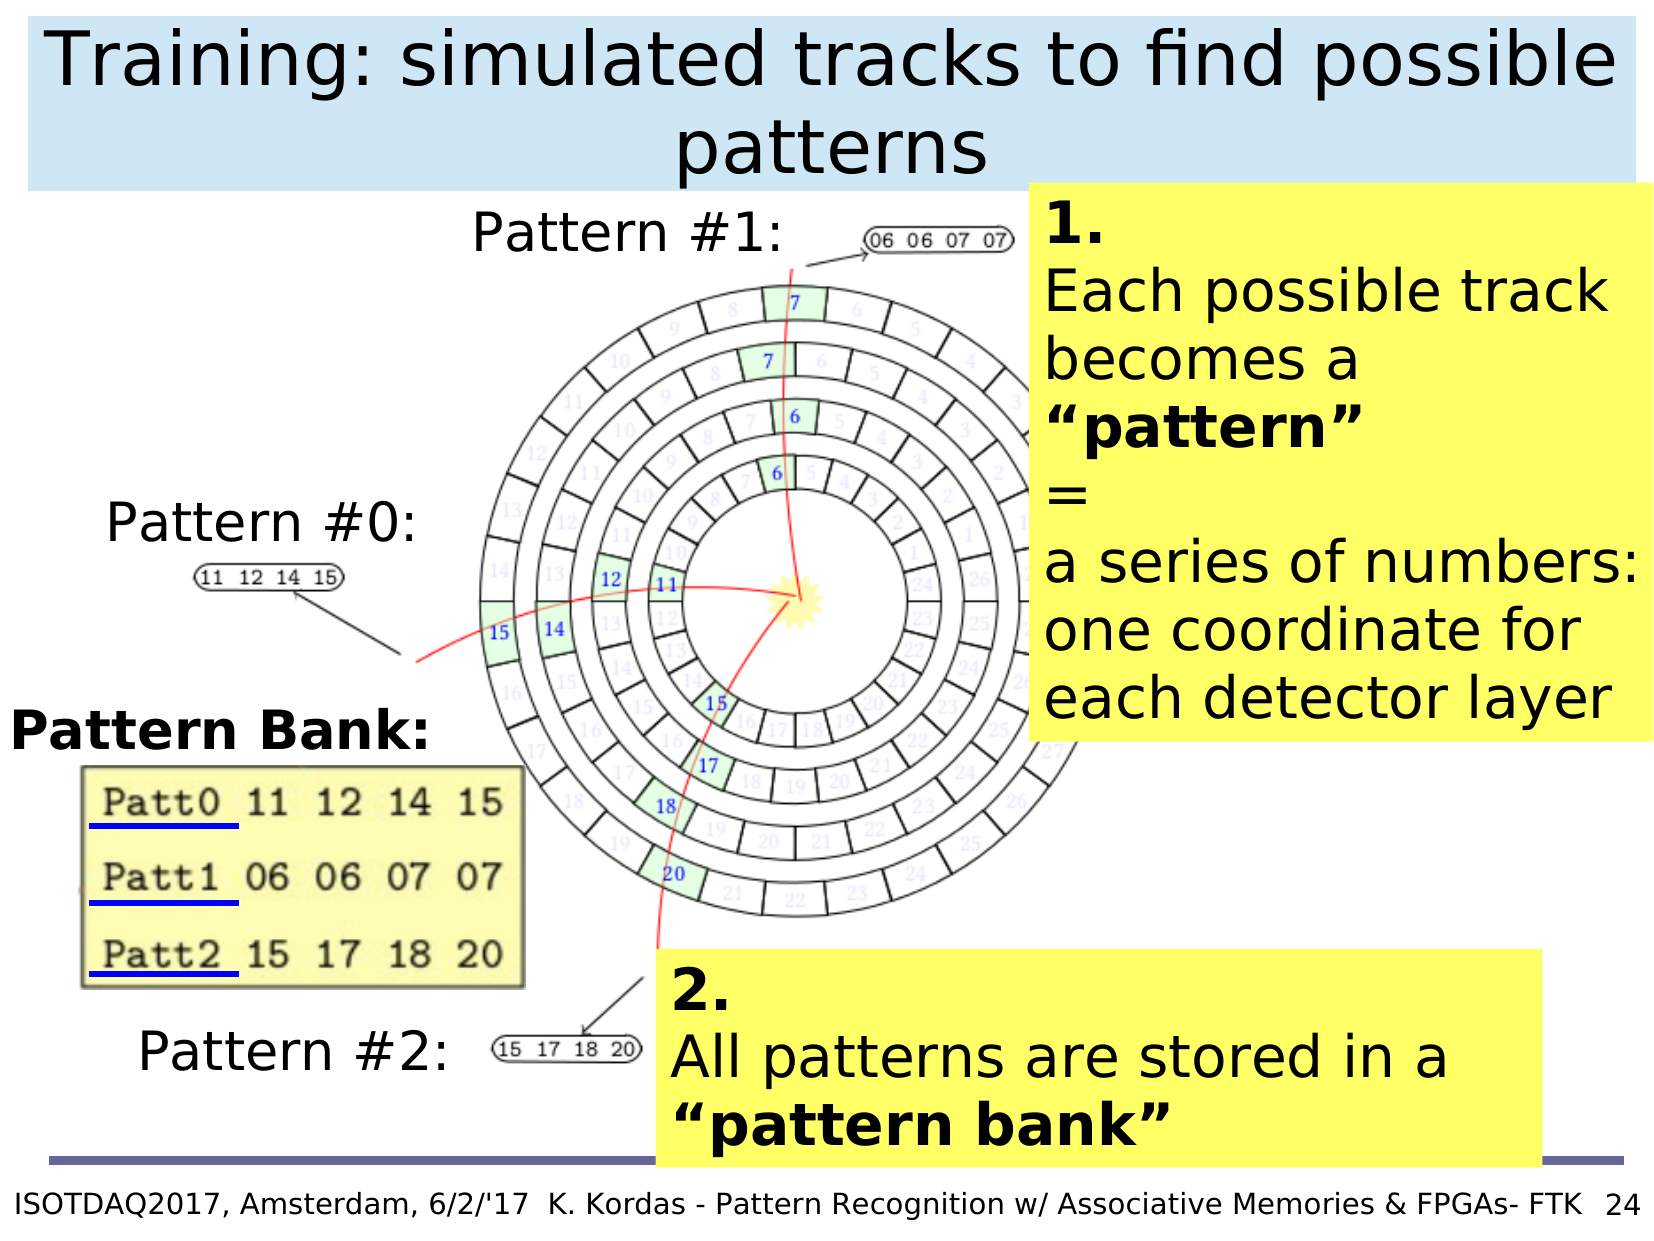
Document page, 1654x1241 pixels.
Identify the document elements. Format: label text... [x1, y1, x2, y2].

text_box Pattern Bank: [0, 691, 626, 770]
text_box 2. All patterns are stored in a “pattern bank” [655, 948, 1543, 1168]
text_box 1. Each possible track becomes a “pattern” = a series of numbers: one coordinate for each detector layer [1029, 182, 1654, 742]
picture [78, 207, 1460, 1069]
text_box Pattern #2: [122, 1012, 498, 1091]
text_box Pattern #1: [456, 193, 832, 273]
title Training: simulated tracks to find possible patterns [27, 16, 1637, 192]
text_box Pattern #0: [90, 483, 466, 562]
